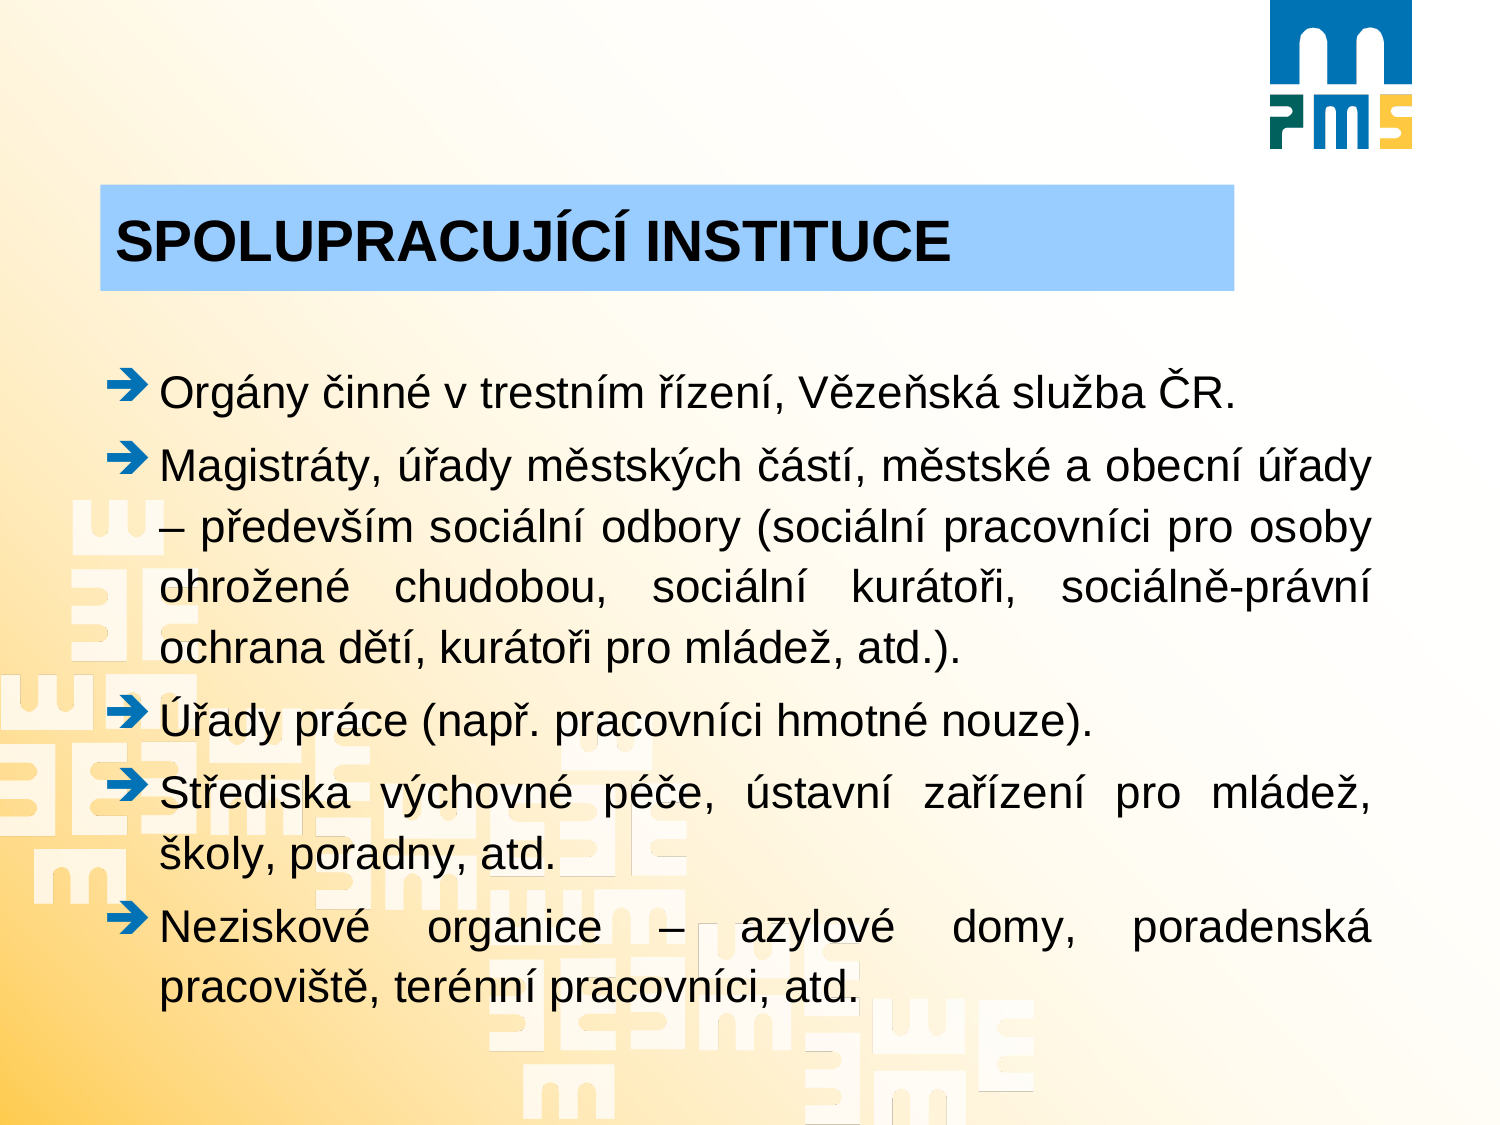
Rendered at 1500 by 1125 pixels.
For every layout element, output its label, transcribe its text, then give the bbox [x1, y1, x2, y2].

text_box Orgány činné v trestním řízení, Vězeňská služba ČR. Magistráty, úřady městských částí, městské a obecní úřady – především sociální odbory (sociální pracovníci pro osoby ohrožené chudobou, sociální kurátoři, sociálně-právní ochrana dětí, kurátoři pro mládež, atd.). Úřady práce (např. pracovníci hmotné nouze). Střediska výchovné péče, ústavní zařízení pro mládež, školy, poradny, atd. Neziskové organice – azylové domy, poradenská pracoviště, terénní pracovníci, atd. [88, 350, 1388, 1047]
picture [0, 0, 1500, 1125]
title SPOLUPRACUJÍCÍ INSTITUCE [100, 184, 1235, 291]
